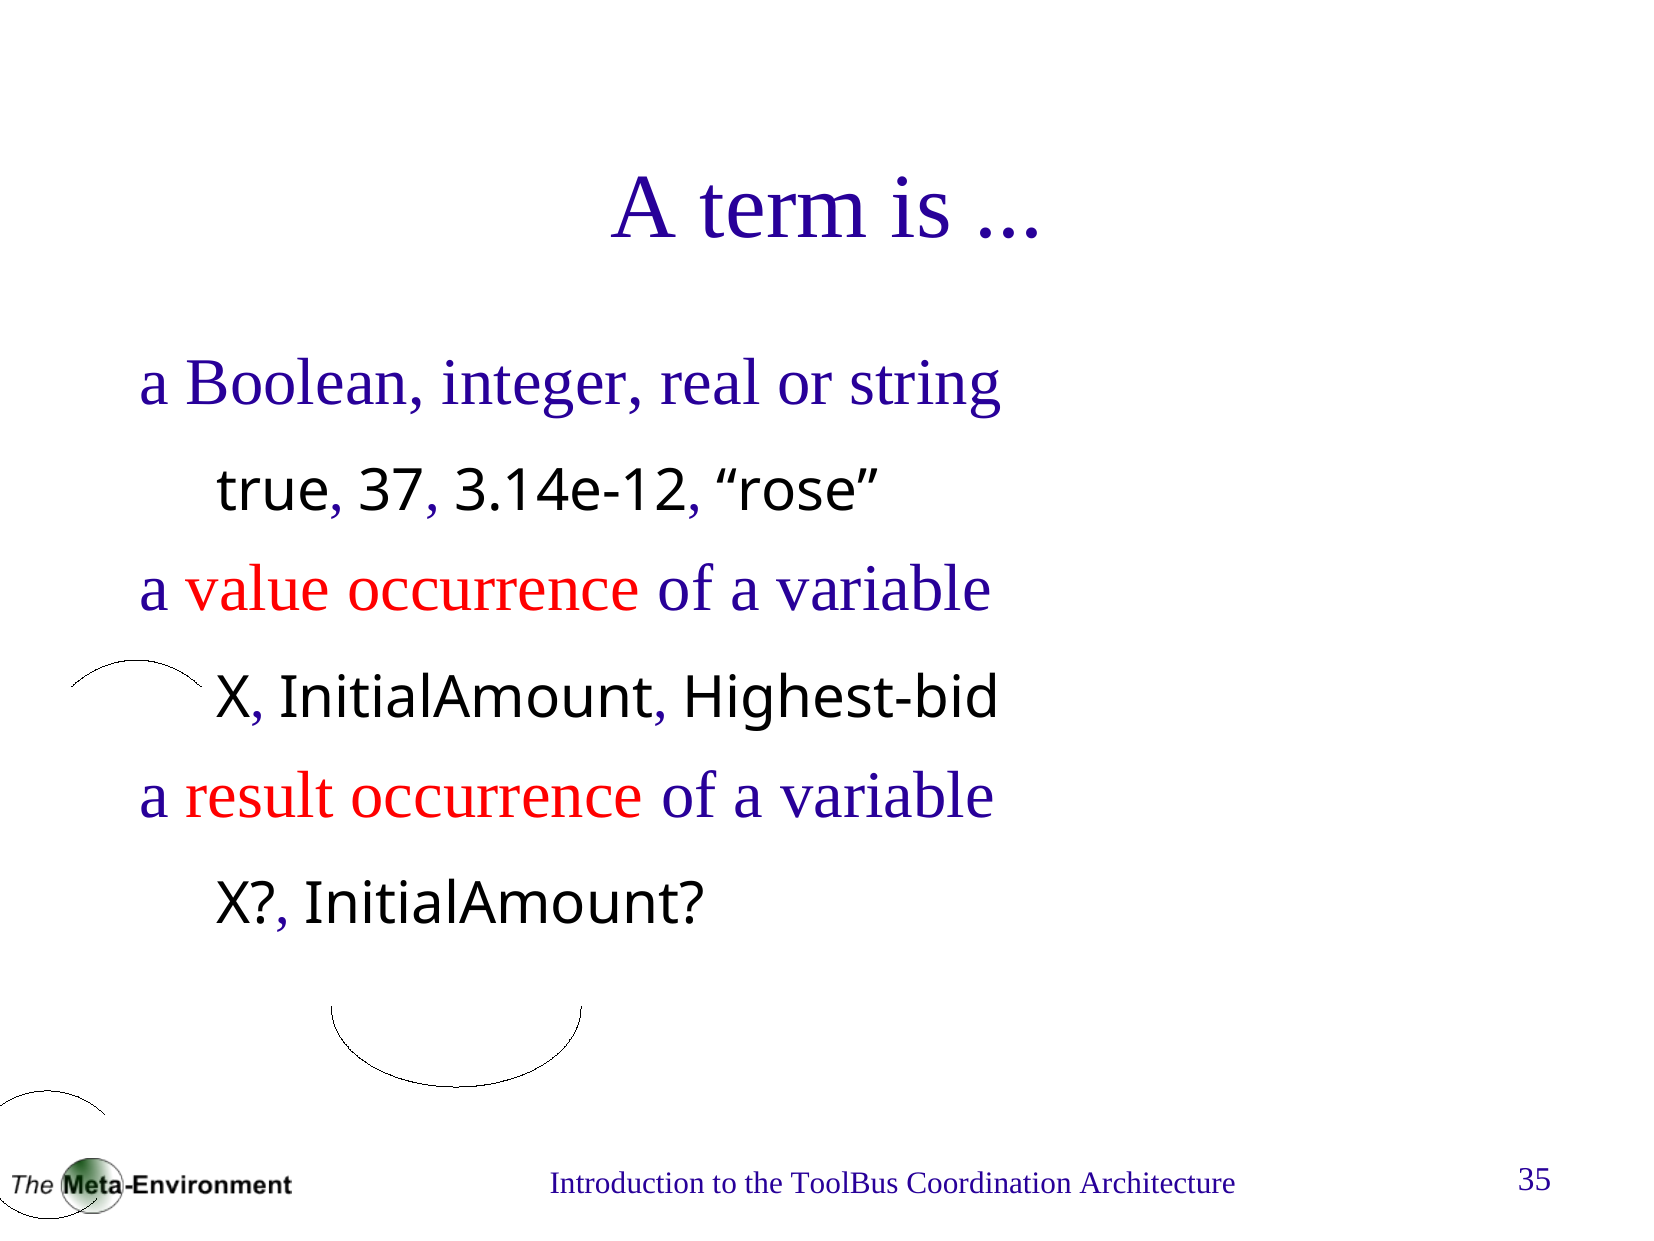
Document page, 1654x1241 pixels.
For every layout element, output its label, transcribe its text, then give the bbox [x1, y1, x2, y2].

title A term is ... [121, 102, 1534, 311]
list a Boolean, integer, real or string true, 37, 3.14e-12, “rose” a value occurrence of a variable X, InitialAmount, Highest-bid a result occurrence of a variable X?, InitialAmount? [121, 344, 1534, 1127]
picture [12, 1158, 292, 1214]
